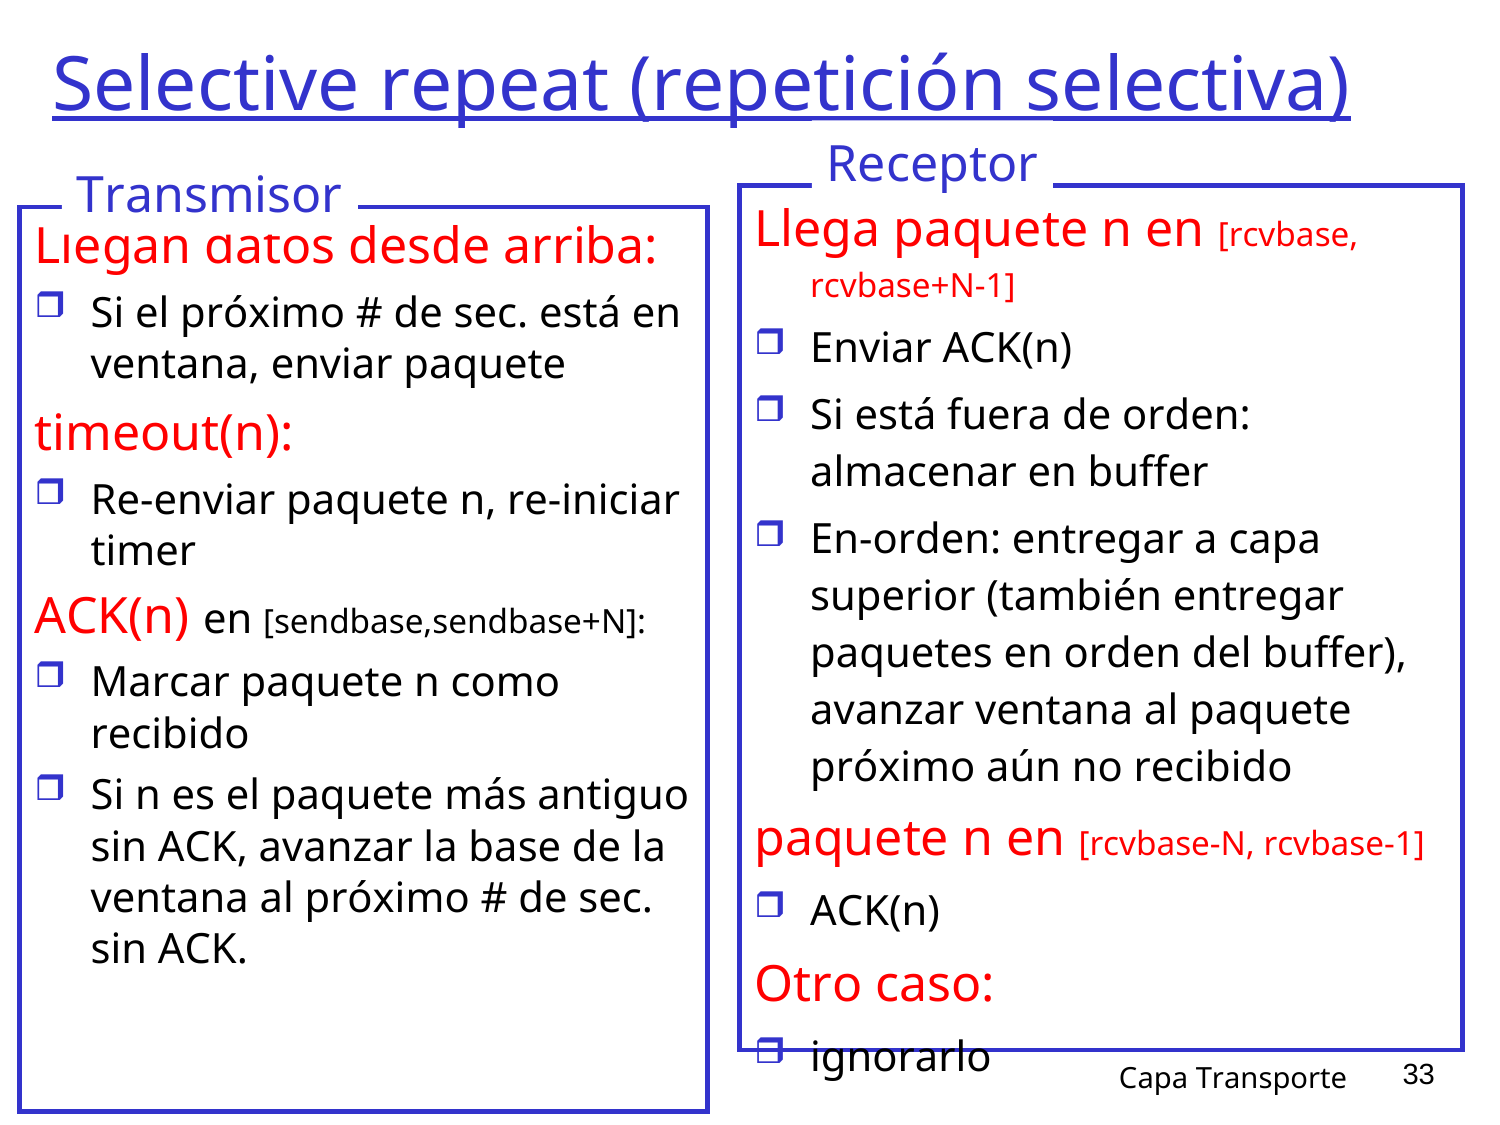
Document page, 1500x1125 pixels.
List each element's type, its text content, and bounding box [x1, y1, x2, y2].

text_box Receptor [811, 120, 1053, 205]
list Llegan datos desde arriba: Si el próximo # de sec. está en ventana, enviar paquete timeout(n): Re-enviar paquete n, re-iniciar timer ACK(n) en [sendbase,sendbase+N]: Marcar paquete n como recibido Si n es el paquete más antiguo sin ACK, avanzar la base de la ventana al próximo # de sec. sin ACK. [19, 206, 708, 1112]
text_box Llega paquete n en [rcvbase, rcvbase+N-1] Enviar ACK(n)‏ Si está fuera de orden: almacenar en buffer En-orden: entregar a capa superior (también entregar paquetes en orden del buffer), avanzar ventana al paquete próximo aún no recibido paquete n en [rcvbase-N, rcvbase-1] ACK(n)‏ Otro caso: ignorarlo [739, 185, 1463, 1051]
title Selective repeat (repetición selectiva)‏ [37, 11, 1500, 150]
text_box Transmisor [61, 150, 358, 235]
